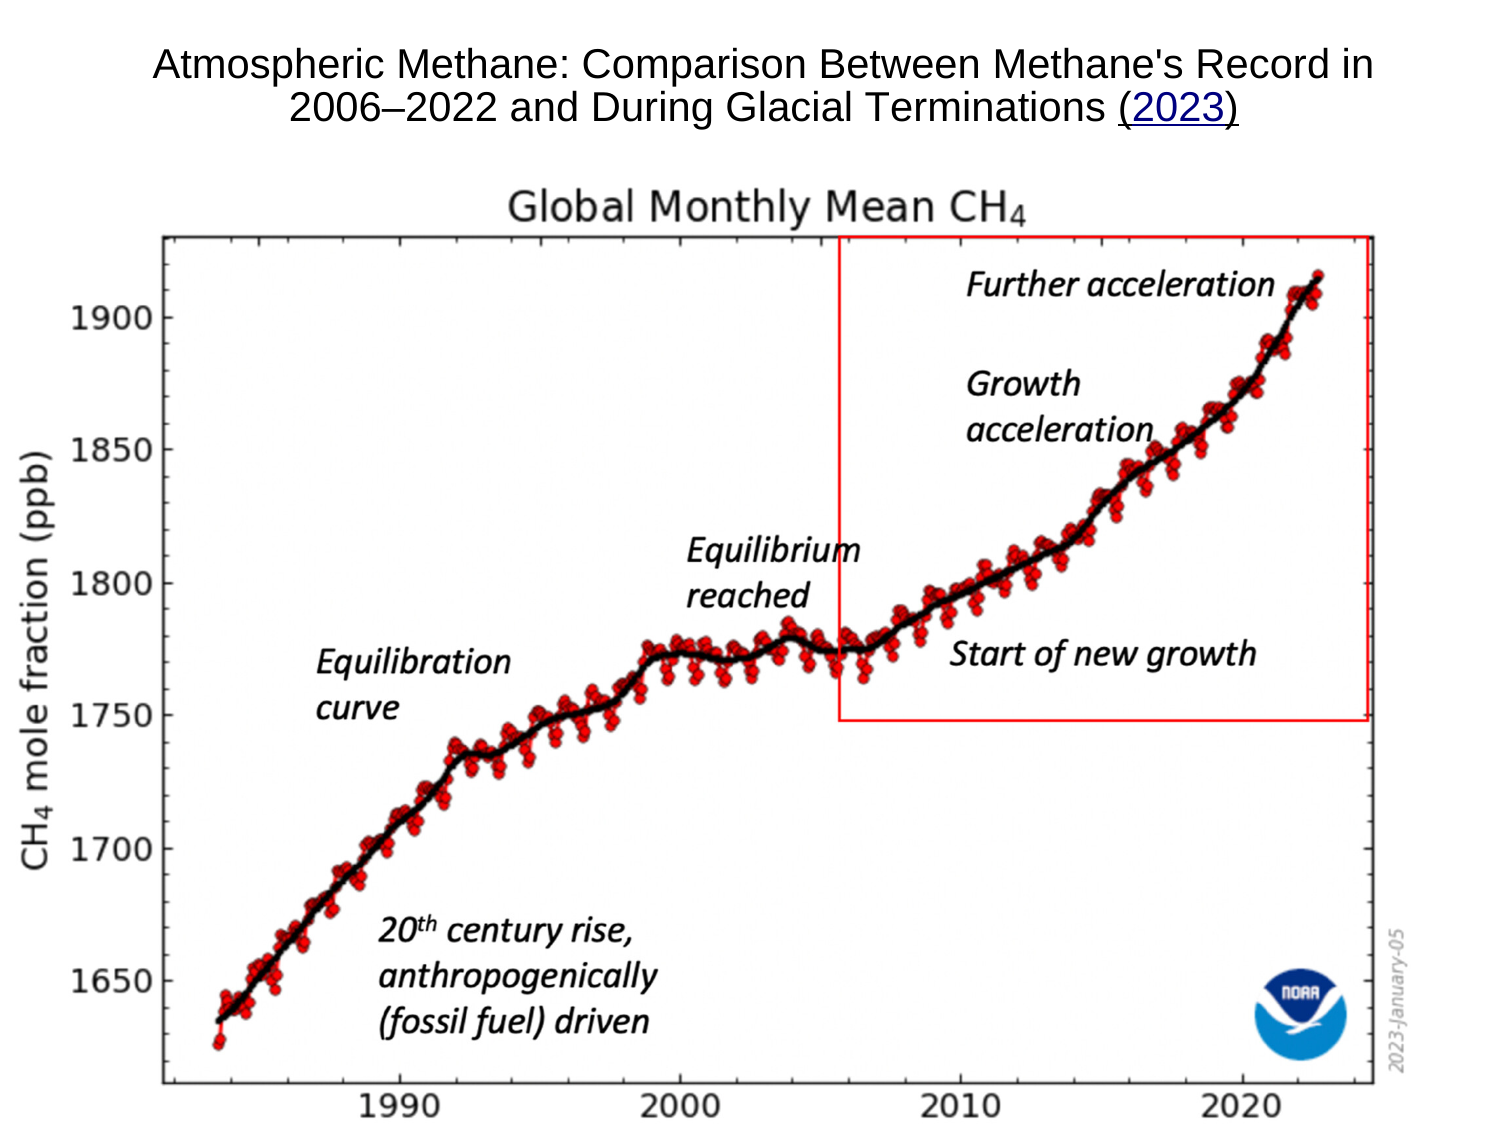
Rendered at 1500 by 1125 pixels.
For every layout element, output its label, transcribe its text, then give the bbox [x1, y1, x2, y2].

picture [15, 184, 1411, 1125]
title Atmospheric Methane: Comparison Between Methane's Record in 2006–2022 and During Glacial Terminations (2023) [88, 0, 1439, 182]
